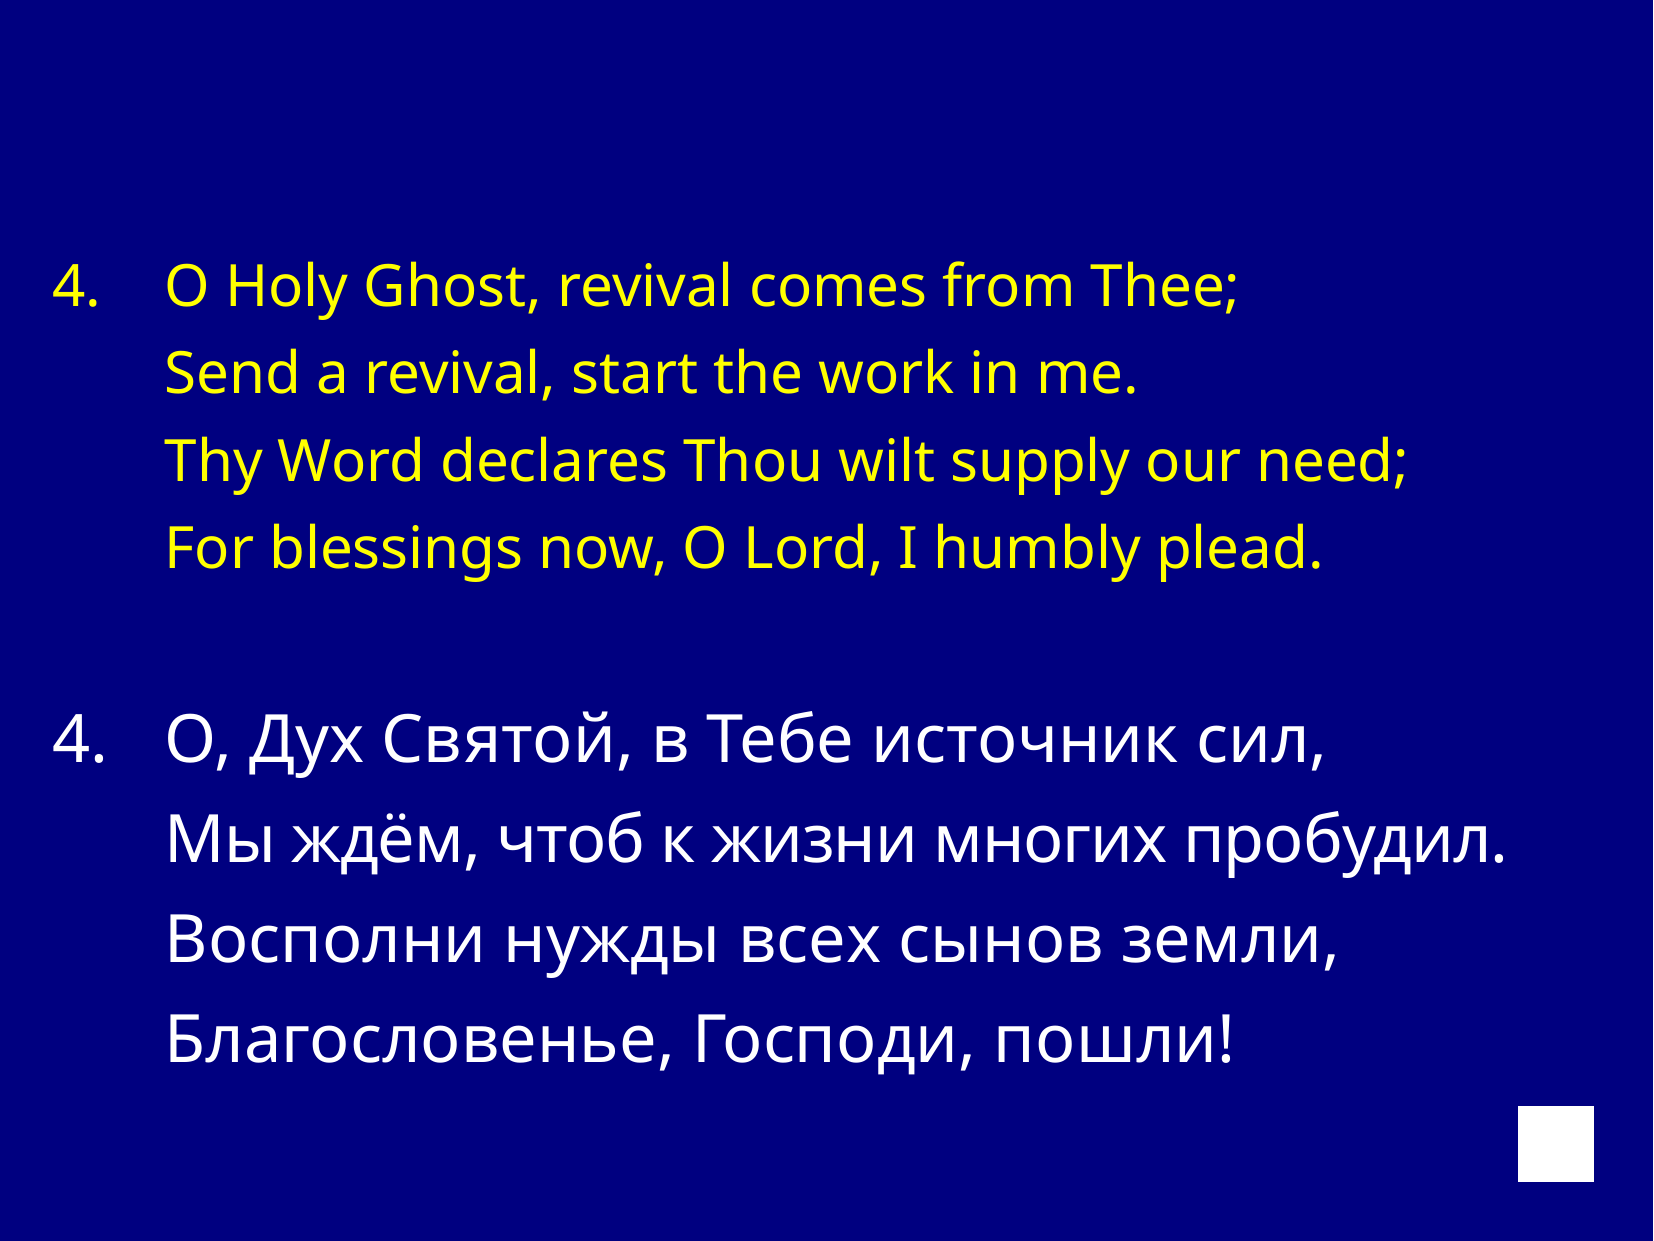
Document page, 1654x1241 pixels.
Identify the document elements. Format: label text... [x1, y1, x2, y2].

text_box [1518, 1163, 1594, 1182]
text_box 4. О, Дух Святой, в Тебе источник сил, Мы ждём, чтоб к жизни многих пробудил. Восполни нужды всех сынов земли, Благословенье, Господи, пошли! [37, 675, 1651, 1163]
text_box 4. O Holy Ghost, revival comes from Thee; Send a revival, start the work in me. Thy Word declares Thou wilt supply our need; For blessings now, O Lord, I humbly plead. [37, 150, 1651, 638]
